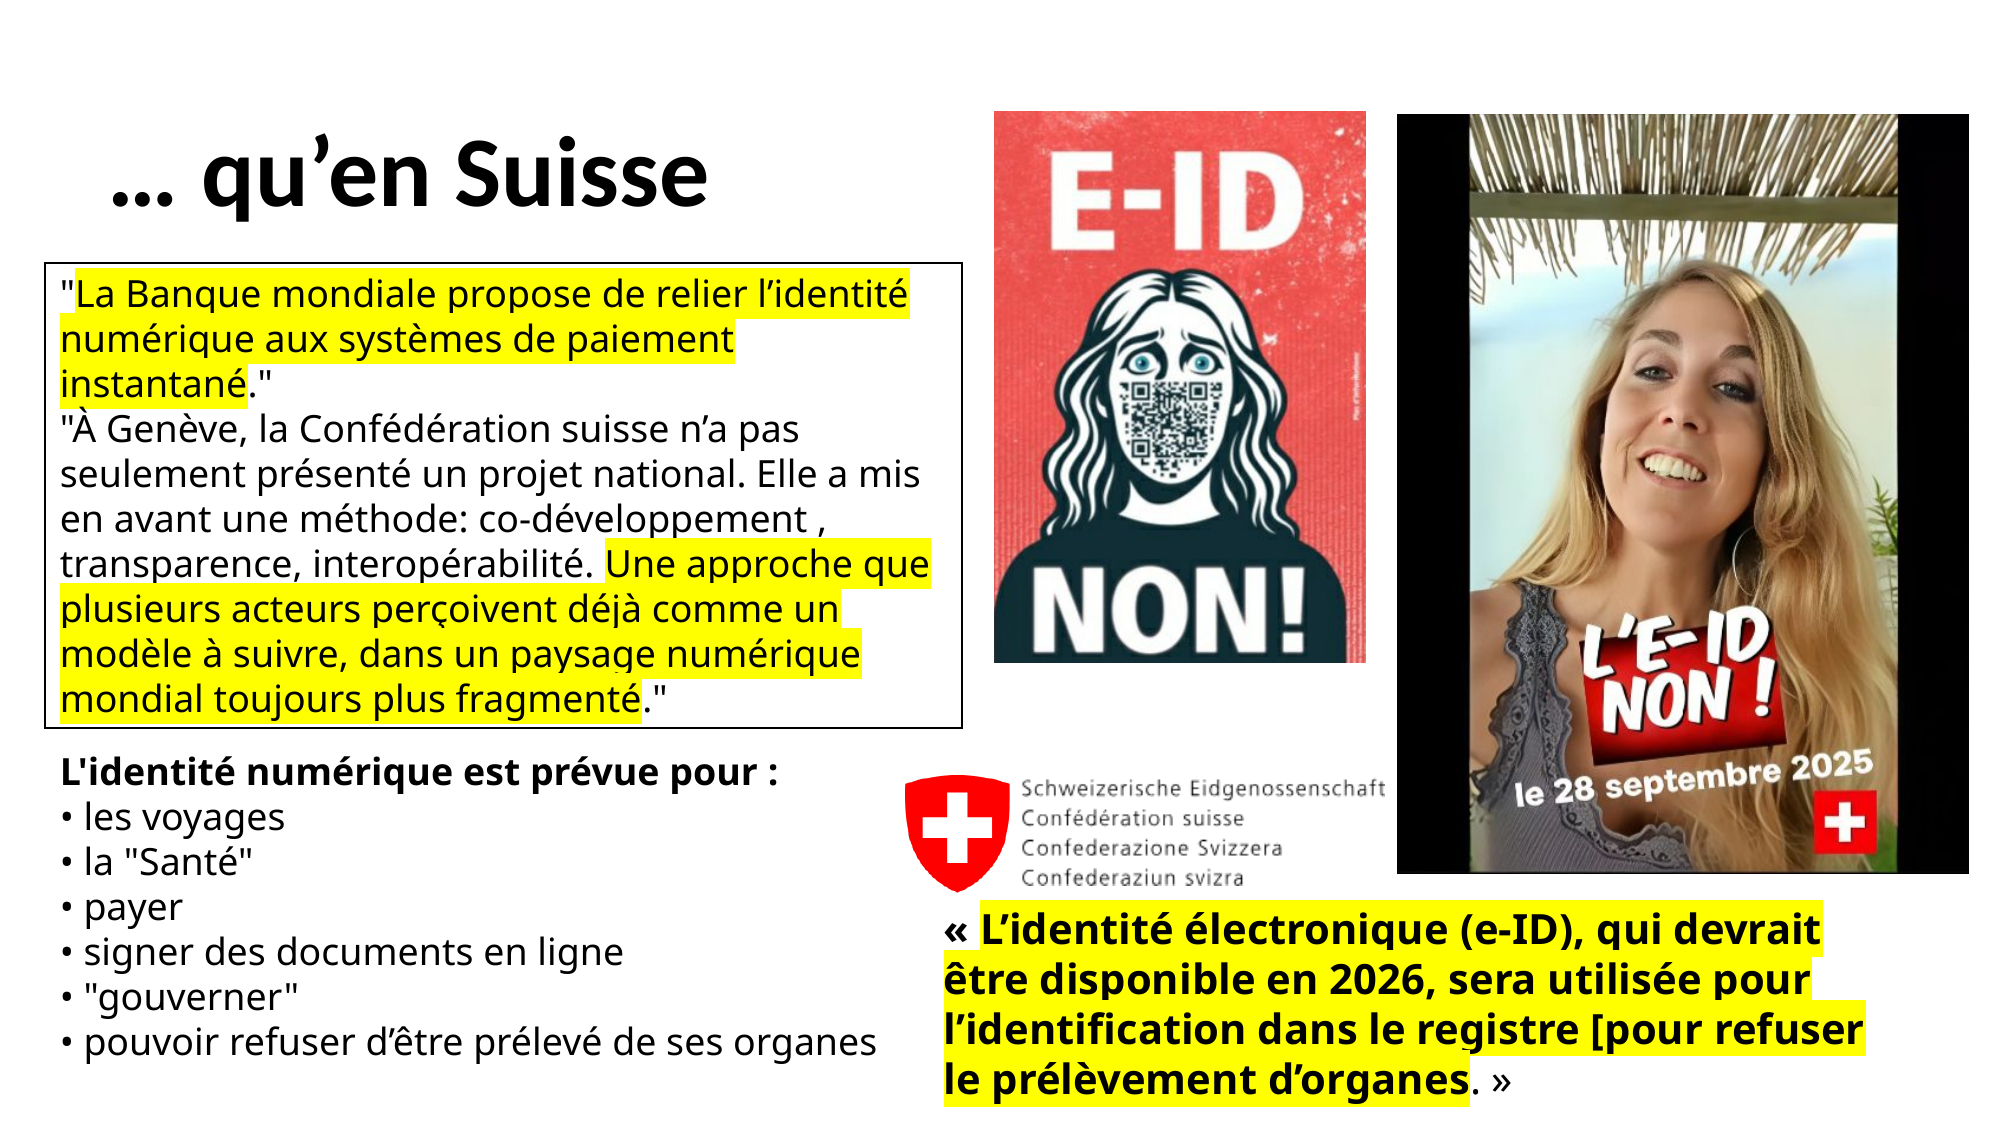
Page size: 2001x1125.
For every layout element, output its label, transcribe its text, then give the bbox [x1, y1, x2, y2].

text_box L'identité numérique est prévue pour : • les voyages • la "Santé" • payer • signer des documents en ligne • "gouverner" • pouvoir refuser d’être prélevé de ses organes [44, 740, 1045, 1074]
text_box "La Banque mondiale propose de relier l’identité numérique aux systèmes de paiement instantané." "À Genève, la Confédération suisse n’a pas seulement présenté un projet national. Elle a mis en avant une méthode: co-développement , transparence, interopérabilité. Une approche que plusieurs acteurs perçoivent déjà comme un modèle à suivre, dans un paysage numérique mondial toujours plus fragmenté." [44, 262, 963, 687]
picture [994, 111, 1366, 663]
text_box « L’identité électronique (e-ID), qui devrait être disponible en 2026, sera utilisée pour l’identification dans le registre [pour refuser le prélèvement d’organes. » [928, 894, 1929, 1113]
title … qu’en Suisse [92, 42, 905, 262]
picture [905, 775, 1385, 894]
picture [1397, 114, 1969, 874]
